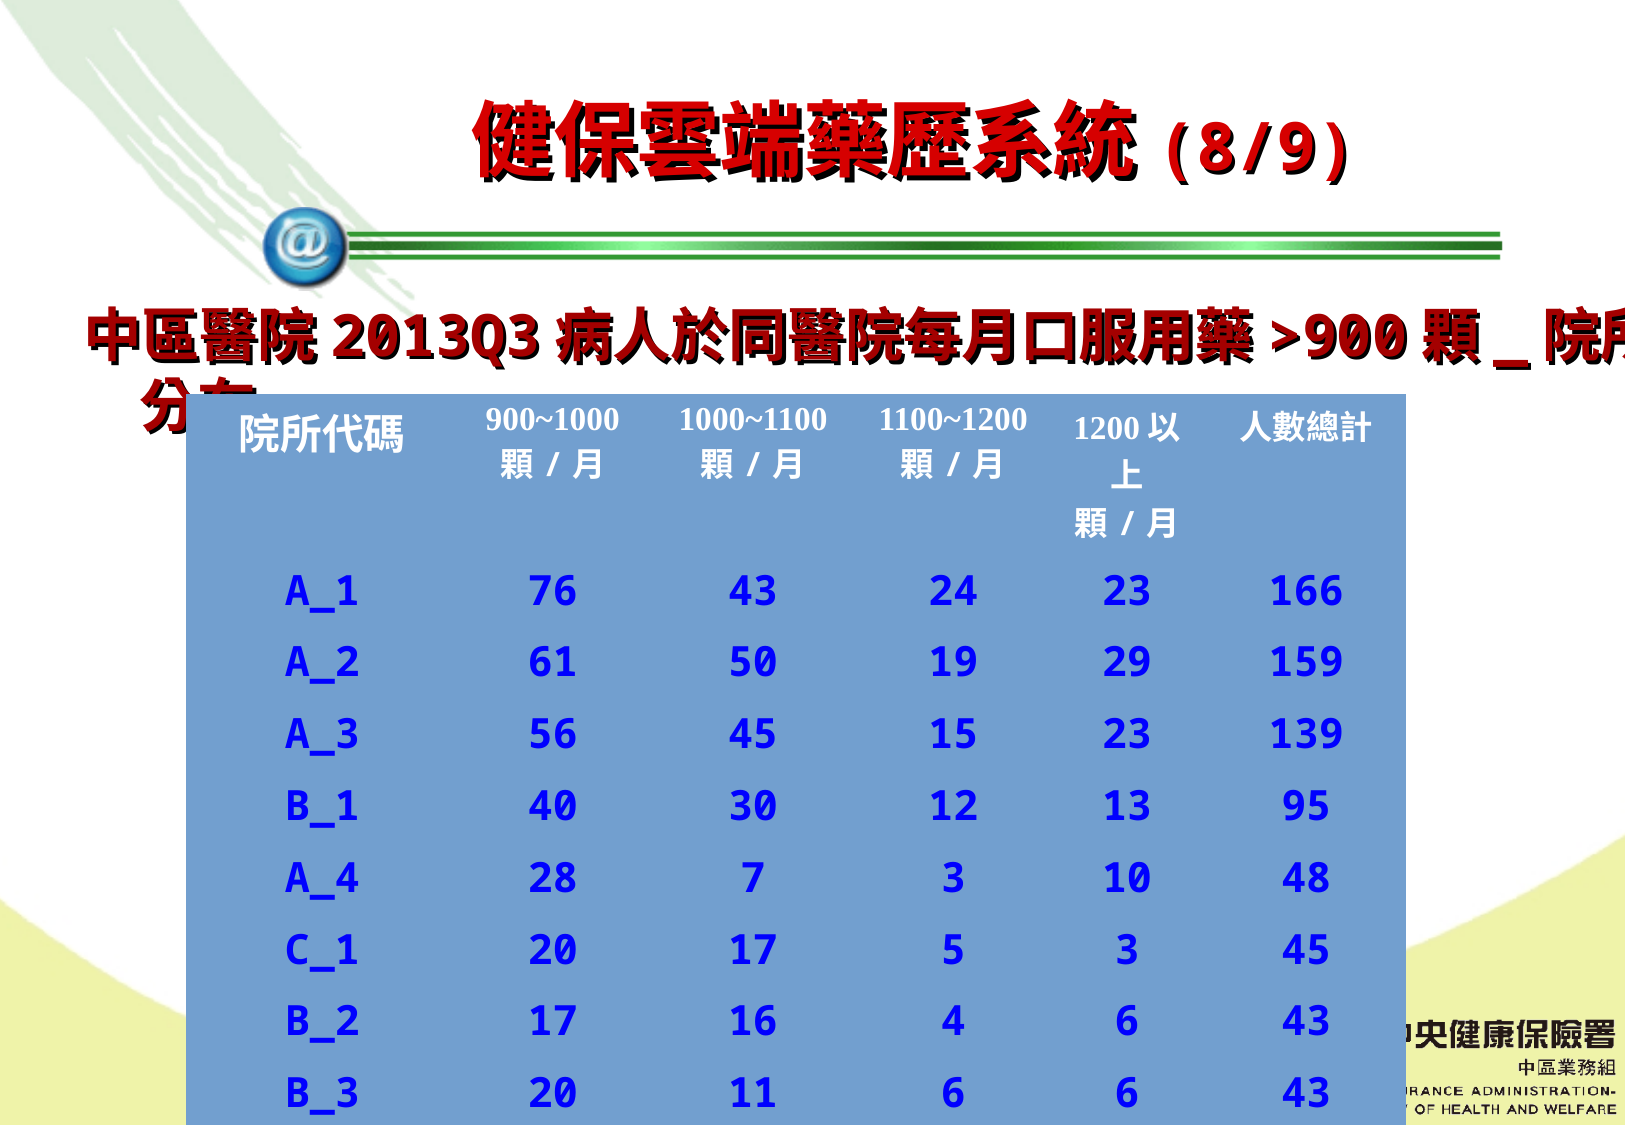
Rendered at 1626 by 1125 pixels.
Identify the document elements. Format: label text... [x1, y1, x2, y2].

table_cell 61 [458, 625, 648, 696]
table_cell 17 [458, 984, 648, 1056]
table_cell A_3 [186, 696, 458, 768]
table_cell 19 [859, 625, 1048, 696]
table_cell 30 [648, 768, 859, 840]
table_cell 16 [648, 984, 859, 1056]
table_header 1200以上 顆/月 [1048, 394, 1206, 553]
table_cell 76 [458, 553, 648, 625]
table_cell 48 [1206, 840, 1406, 912]
table_cell A_2 [186, 625, 458, 696]
table_header 1000~1100 顆/月 [648, 394, 859, 553]
table_header 900~1000 顆/月 [458, 394, 648, 553]
table_cell C_1 [186, 912, 458, 984]
table_cell 3 [859, 840, 1048, 912]
table_cell 10 [1048, 840, 1206, 912]
table_cell B_1 [186, 768, 458, 840]
table_cell 139 [1206, 696, 1406, 768]
table_header 人數總計 [1206, 394, 1406, 553]
table_cell 11 [648, 1056, 859, 1125]
table_cell 45 [648, 696, 859, 768]
table_cell 5 [859, 912, 1048, 984]
table_cell 15 [859, 696, 1048, 768]
table_cell 23 [1048, 553, 1206, 625]
table_cell 23 [1048, 696, 1206, 768]
table_cell 45 [1206, 912, 1406, 984]
table_cell 4 [859, 984, 1048, 1056]
table_cell 95 [1206, 768, 1406, 840]
table_cell 6 [1048, 1056, 1206, 1125]
text_box 健保雲端藥歷系統(8/9) [304, 66, 1522, 209]
table_cell B_3 [186, 1056, 458, 1125]
table_cell 6 [1048, 984, 1206, 1056]
table_cell 6 [859, 1056, 1048, 1125]
table_cell 29 [1048, 625, 1206, 696]
table_cell 7 [648, 840, 859, 912]
table_cell 43 [648, 553, 859, 625]
table_cell 40 [458, 768, 648, 840]
table_cell 12 [859, 768, 1048, 840]
table_cell A_1 [186, 553, 458, 625]
table_cell 50 [648, 625, 859, 696]
table_cell 159 [1206, 625, 1406, 696]
table_cell A_4 [186, 840, 458, 912]
table_cell 13 [1048, 768, 1206, 840]
table_cell 17 [648, 912, 859, 984]
text_box 中區醫院2013Q3病人於同醫院每月口服用藥>900顆_院所分布 [68, 290, 1625, 398]
table_cell 20 [458, 1056, 648, 1125]
table_cell 3 [1048, 912, 1206, 984]
table_cell 43 [1206, 984, 1406, 1056]
table_cell 28 [458, 840, 648, 912]
table_cell 20 [458, 912, 648, 984]
table_cell 56 [458, 696, 648, 768]
table_cell 43 [1206, 1056, 1406, 1125]
table_cell B_2 [186, 984, 458, 1056]
table_cell 166 [1206, 553, 1406, 625]
table_header 院所代碼 [186, 394, 458, 553]
table_cell 24 [859, 553, 1048, 625]
table_header 1100~1200 顆/月 [859, 394, 1048, 553]
